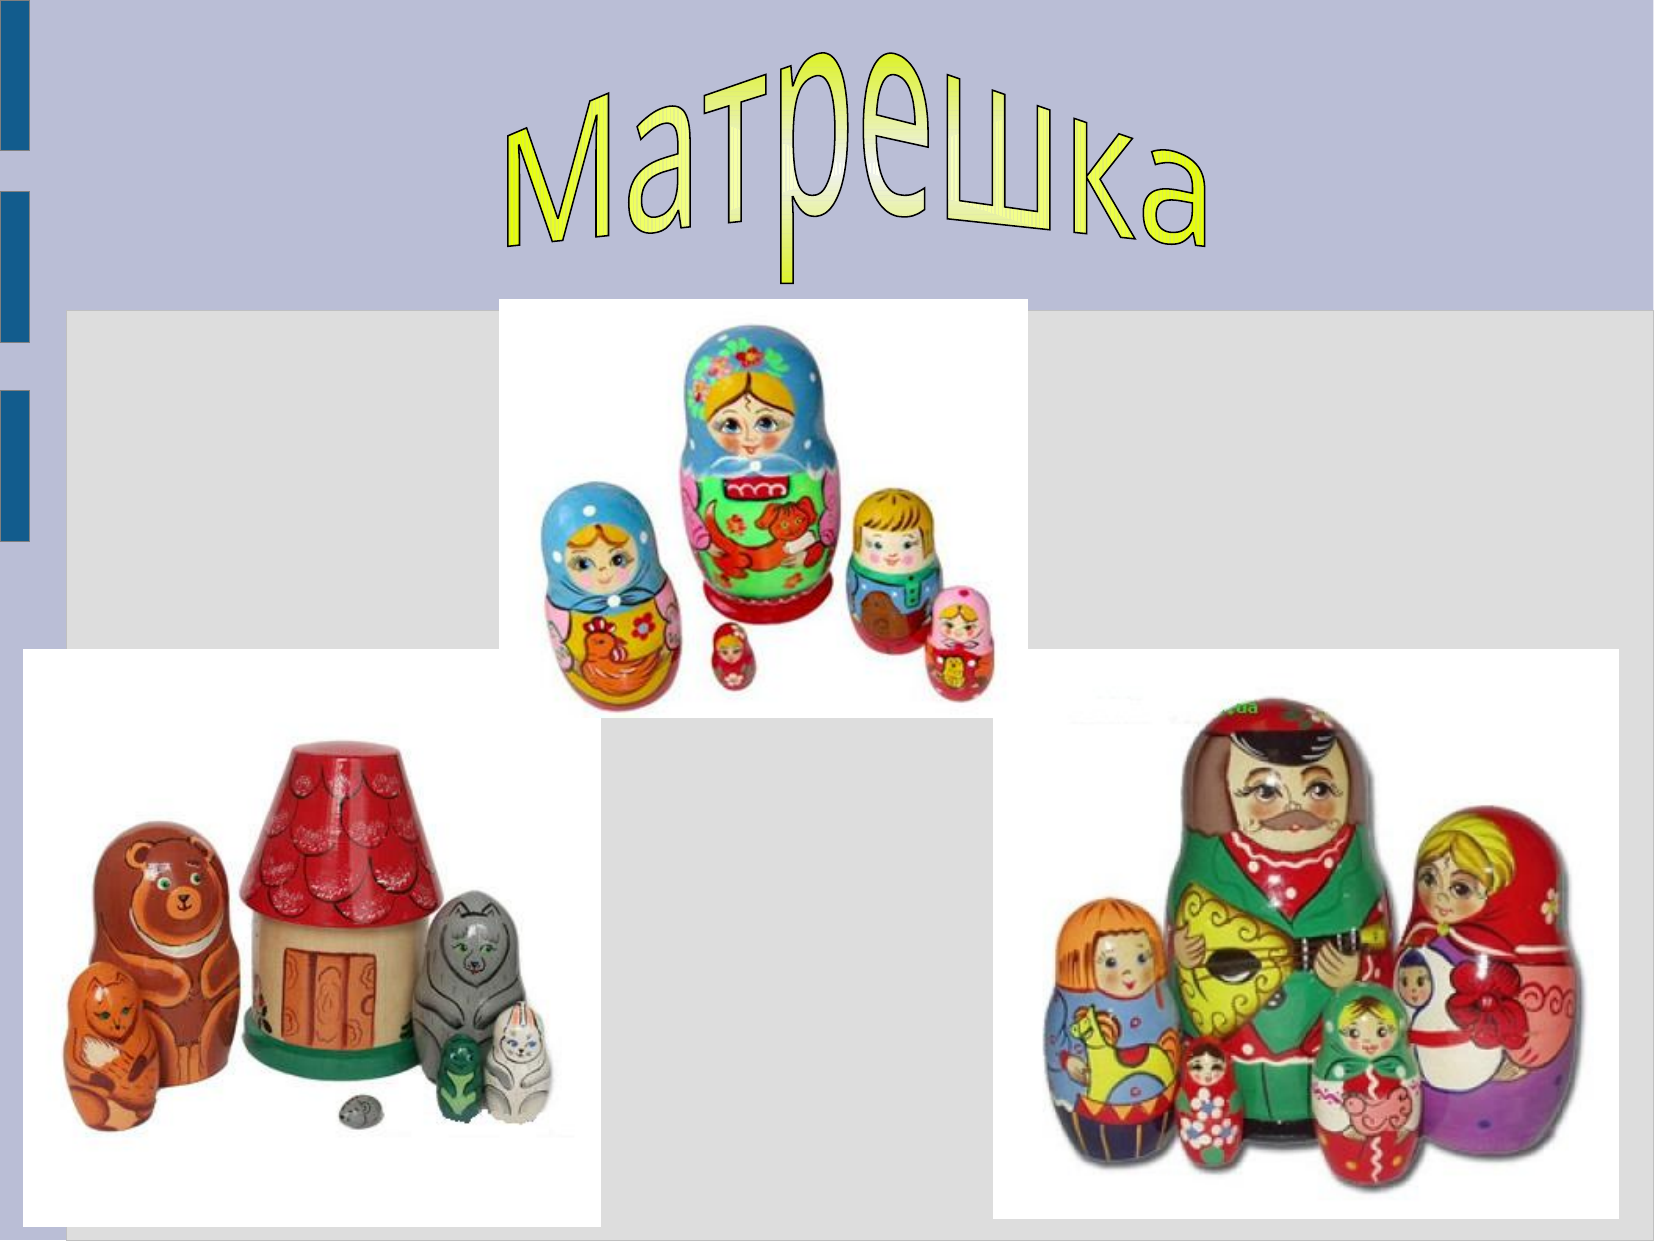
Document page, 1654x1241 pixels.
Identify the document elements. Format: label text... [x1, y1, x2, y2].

text_box Матрешка [1143, 149, 1205, 247]
picture [23, 299, 1619, 1227]
text_box Матрешка [704, 74, 766, 223]
text_box Матрешка [1074, 118, 1136, 239]
text_box Матрешка [628, 106, 691, 234]
text_box Матрешка [507, 93, 609, 247]
text_box Матрешка [780, 52, 848, 284]
text_box Матрешка [863, 53, 929, 217]
text_box Матрешка [947, 74, 1050, 230]
